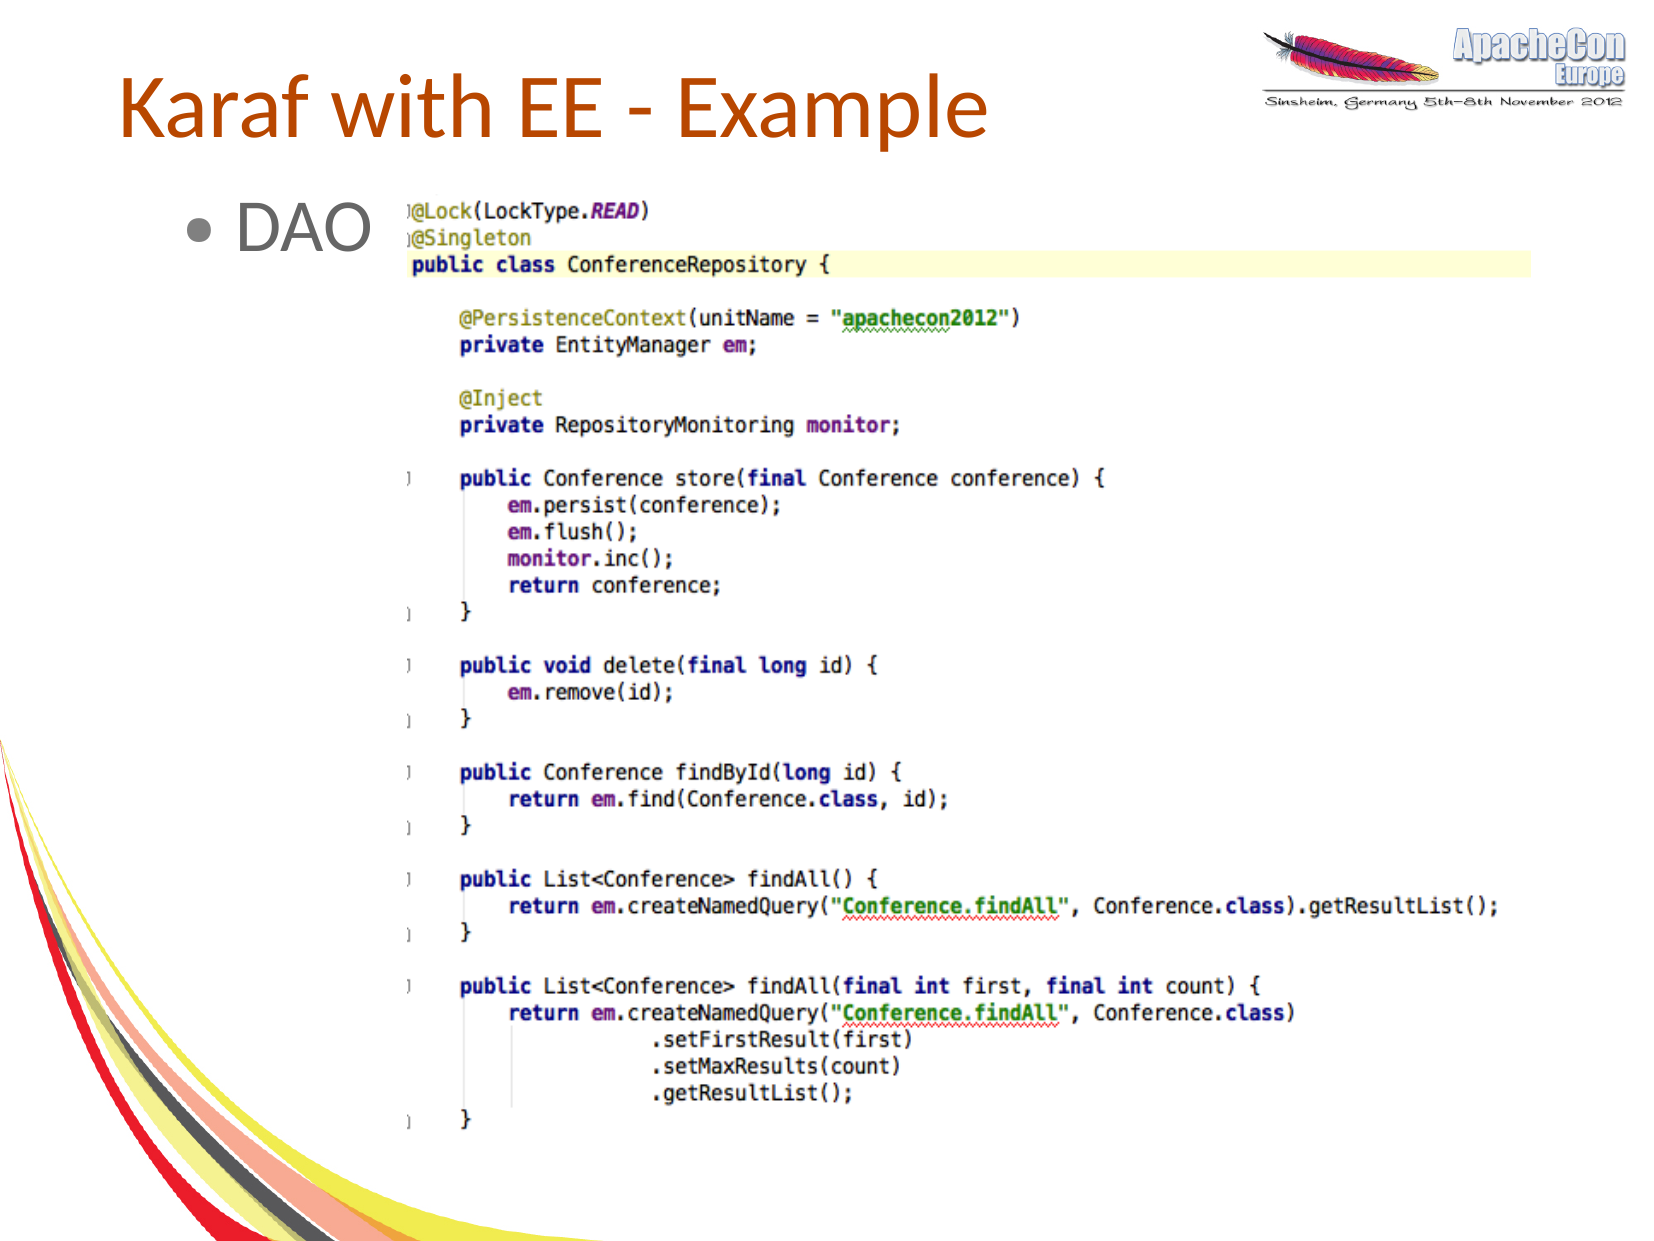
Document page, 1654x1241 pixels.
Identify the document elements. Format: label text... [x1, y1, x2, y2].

list DAO [165, 195, 407, 901]
picture [0, 0, 1654, 1241]
title Karaf with EE - Example [59, 59, 1418, 171]
